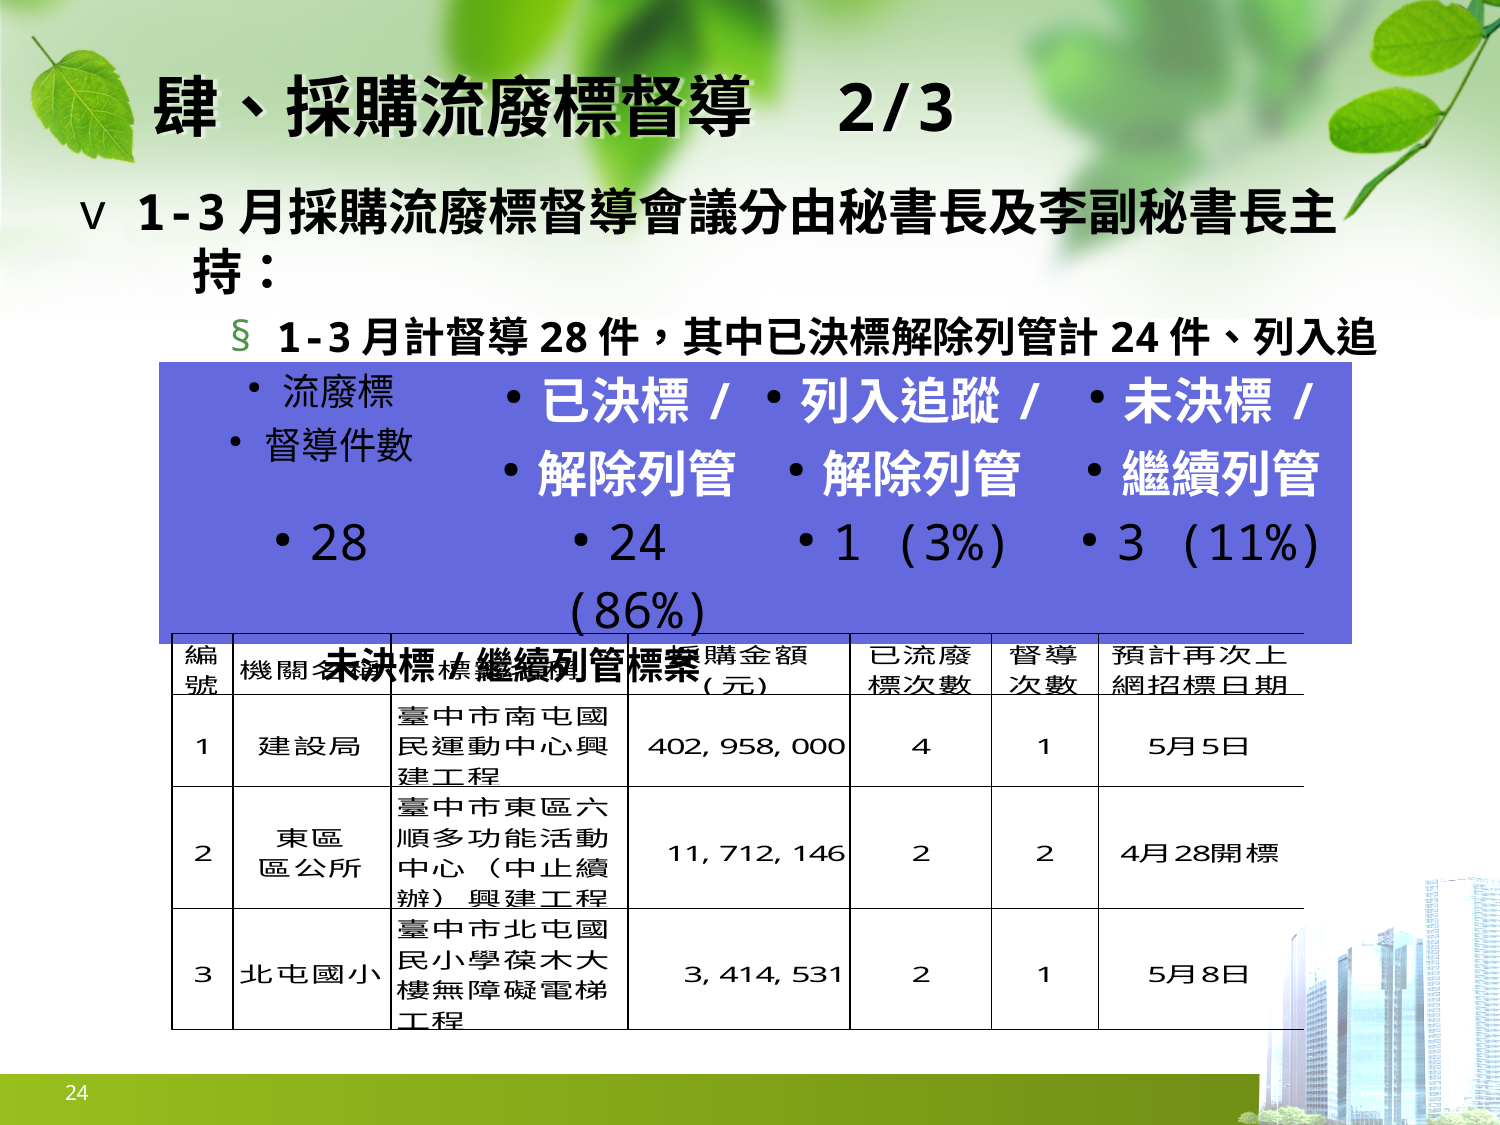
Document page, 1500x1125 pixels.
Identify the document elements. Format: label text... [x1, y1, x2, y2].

text_box 24 [50, 1072, 138, 1113]
table_cell 24 (86%) [484, 507, 756, 633]
table_header 列入追蹤/ 解除列管 [756, 362, 1054, 507]
list 1-3月採購流廢標督導會議分由秘書長及李副秘書長主持： 1-3月計督導28件，其中已決標解除列管計24件、列入追蹤解除列管計1件及未決標繼續列管計3件。 未決標/繼續列管標案 [64, 172, 1400, 1000]
table_cell 28 [159, 507, 484, 644]
table_cell 3 (11%) [1054, 507, 1352, 644]
table_header 流廢標 督導件數 [159, 362, 484, 507]
table_cell 1 (3%) [756, 507, 1054, 633]
picture [171, 633, 1306, 1031]
table_header 已決標/ 解除列管 [484, 362, 756, 507]
title 肆、採購流廢標督導 2/3 [137, 57, 1325, 150]
table_header 未決標/ 繼續列管 [1054, 362, 1352, 507]
